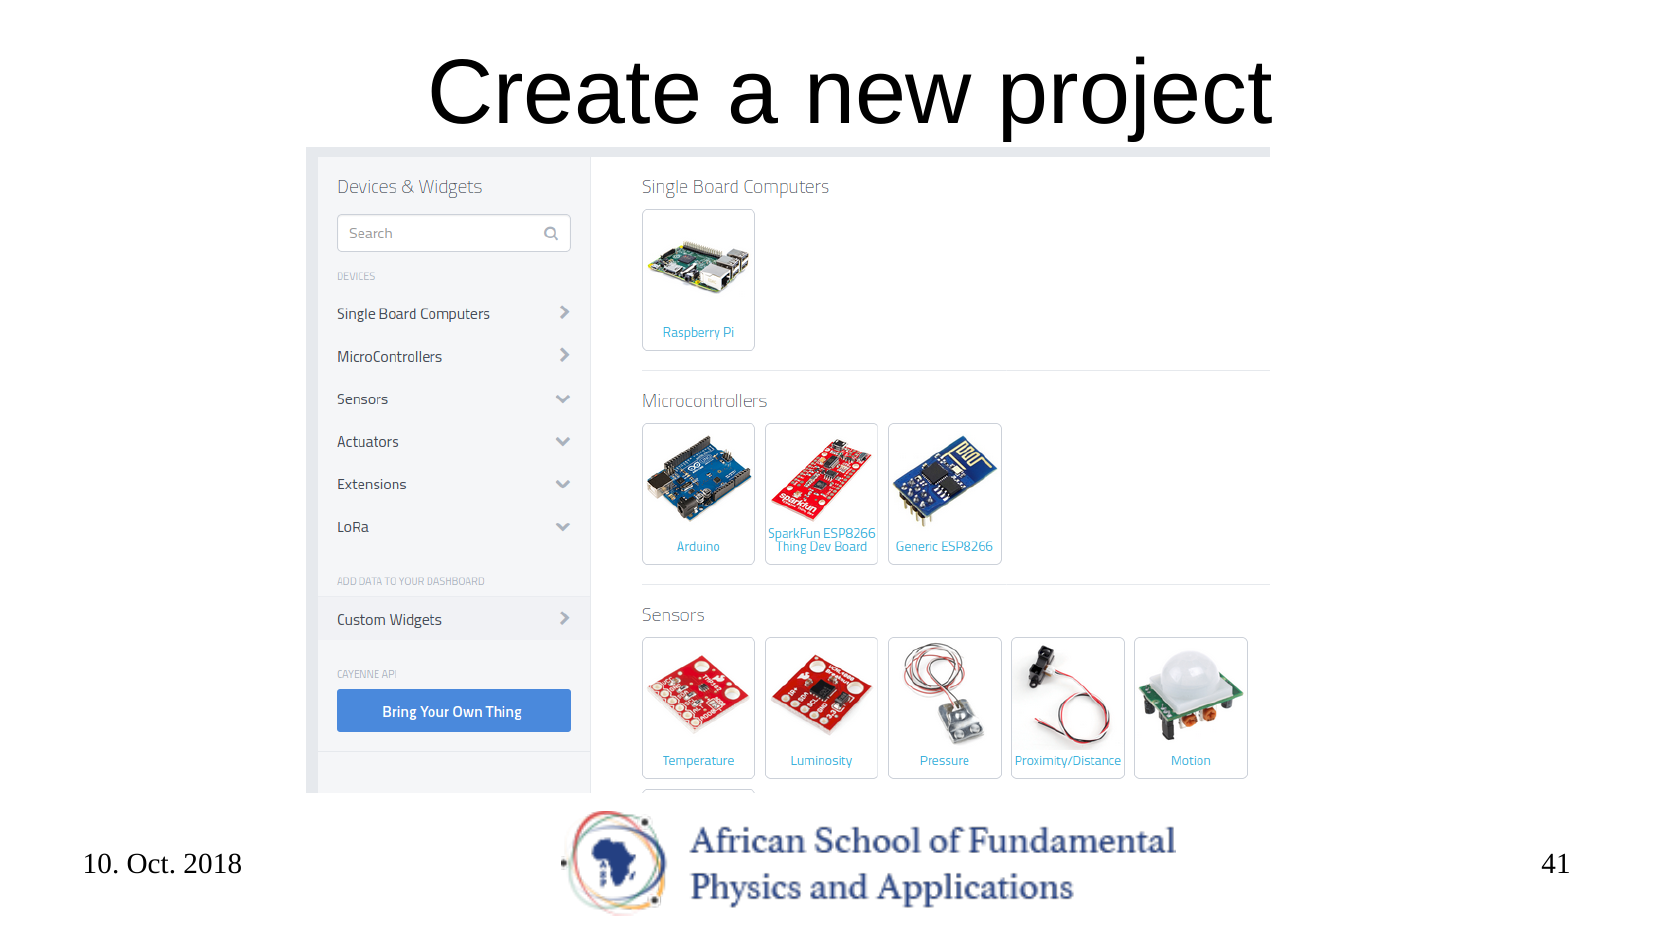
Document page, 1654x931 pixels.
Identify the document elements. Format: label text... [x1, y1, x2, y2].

title Create a new project [106, 14, 1595, 170]
picture [561, 811, 1176, 916]
picture [306, 147, 1270, 793]
